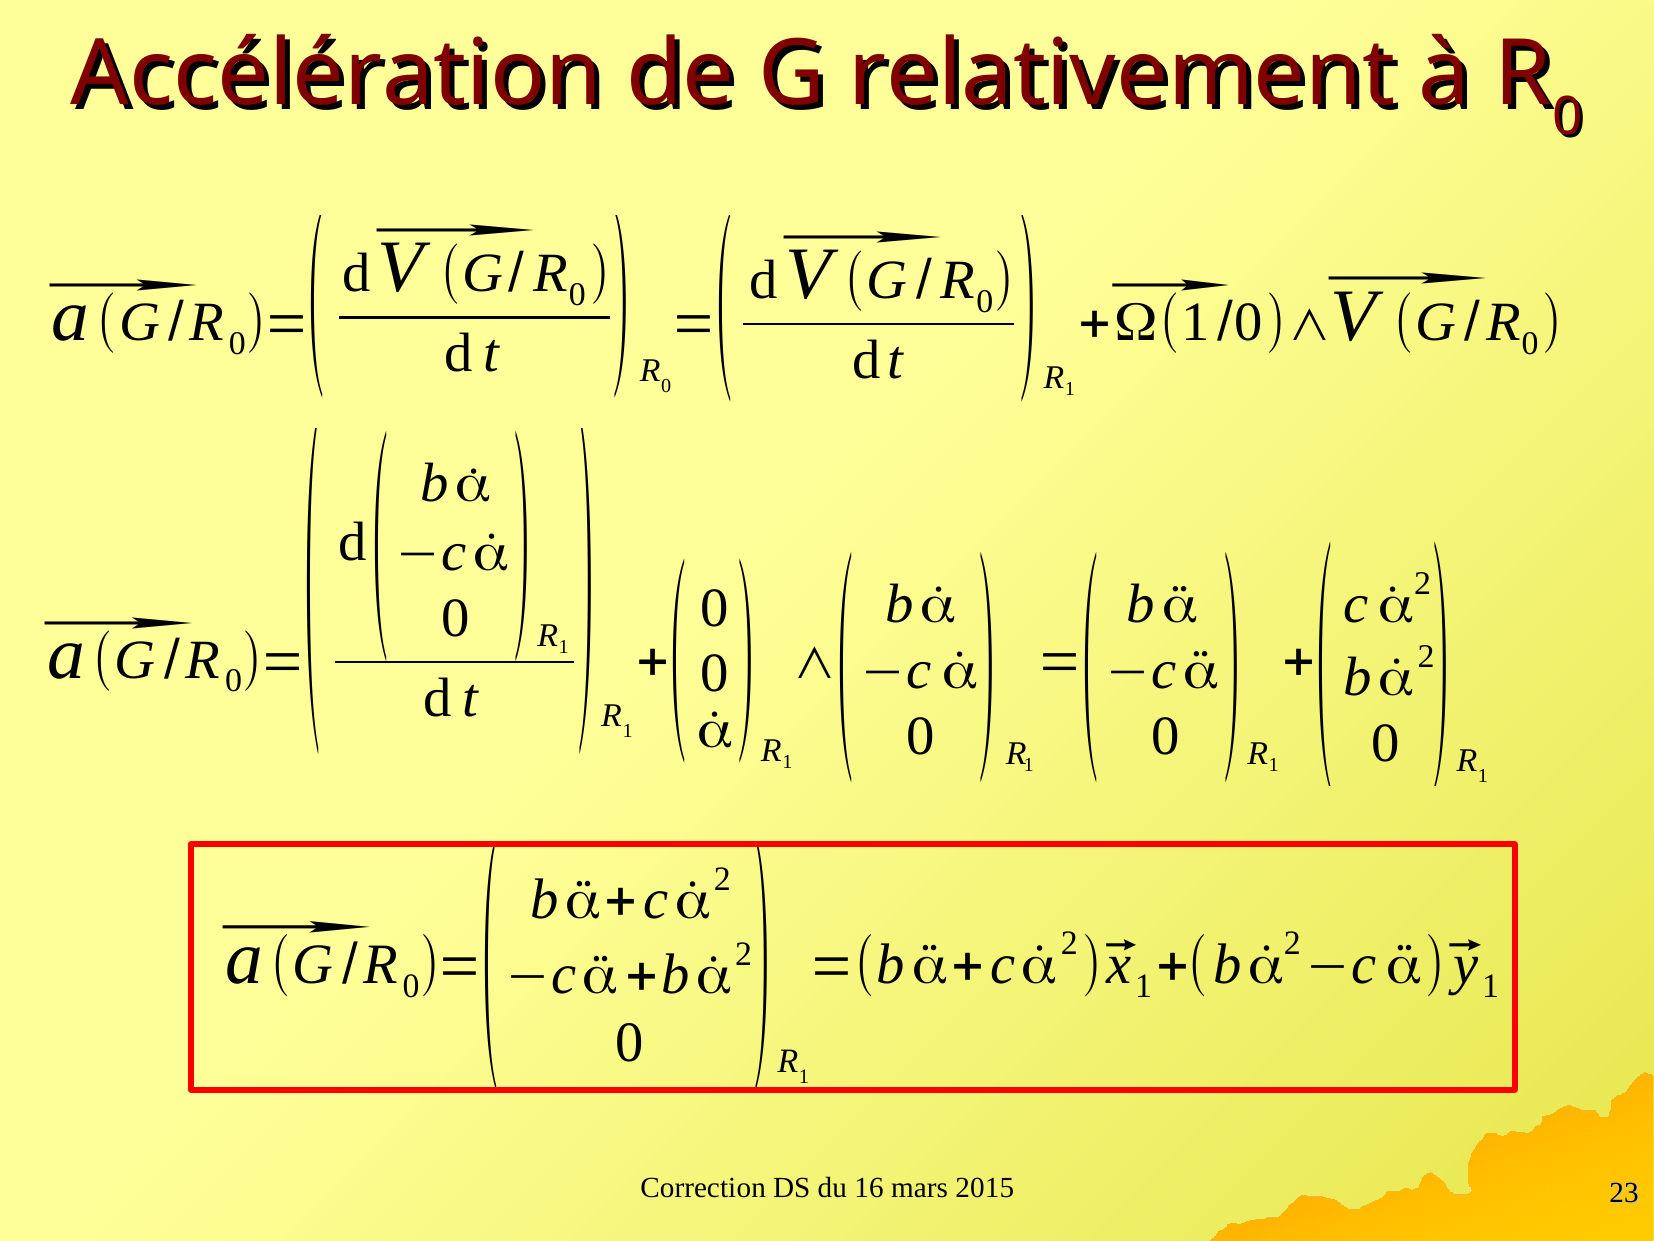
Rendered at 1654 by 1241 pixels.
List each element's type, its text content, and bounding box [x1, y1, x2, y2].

title Accélération de G relativement à R0 [0, 0, 1654, 166]
chart [15, 428, 1503, 786]
chart [193, 847, 1512, 1087]
chart [20, 215, 1576, 402]
